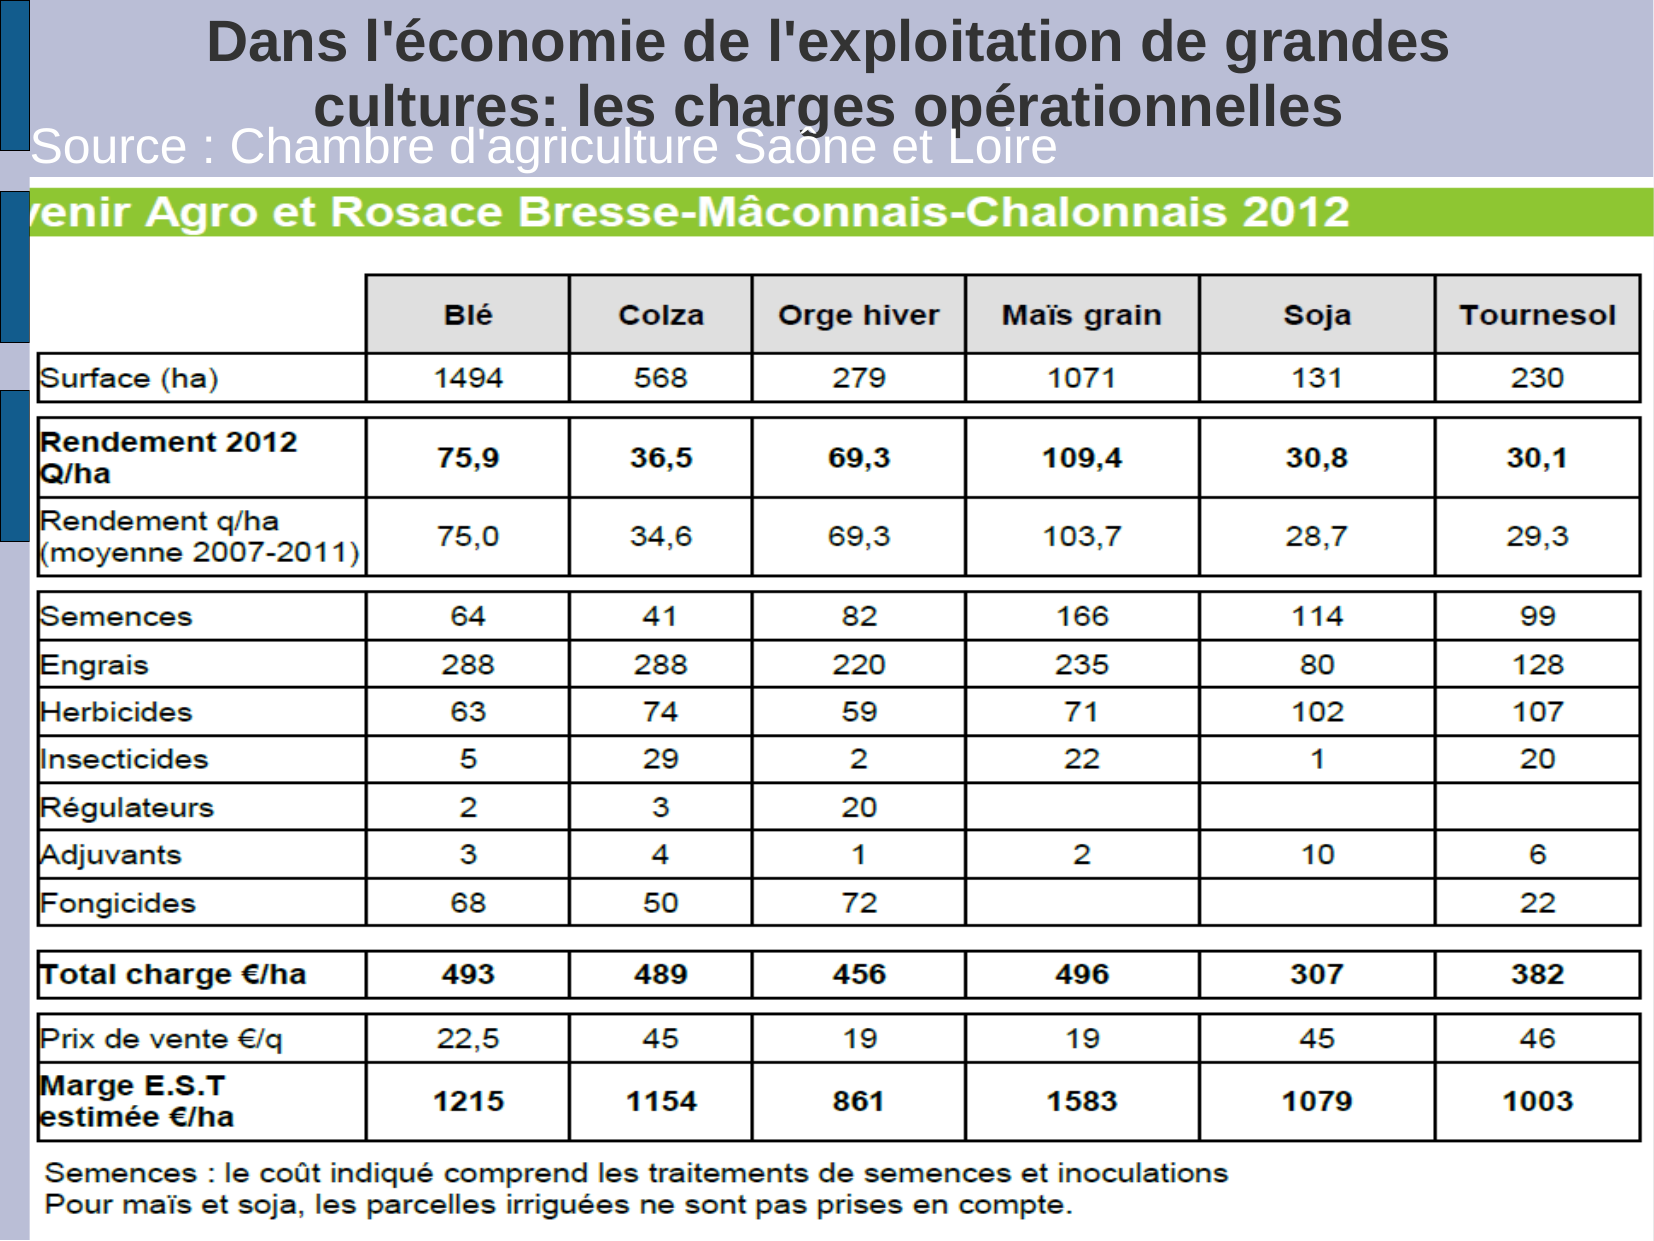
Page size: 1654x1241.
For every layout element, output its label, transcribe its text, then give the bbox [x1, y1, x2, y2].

picture [29, 177, 1654, 1241]
title Dans l'économie de l'exploitation de grandes cultures: les charges opérationnelles [123, 0, 1536, 177]
text_box Source : Chambre d'agriculture Saône et Loire [29, 118, 1063, 174]
